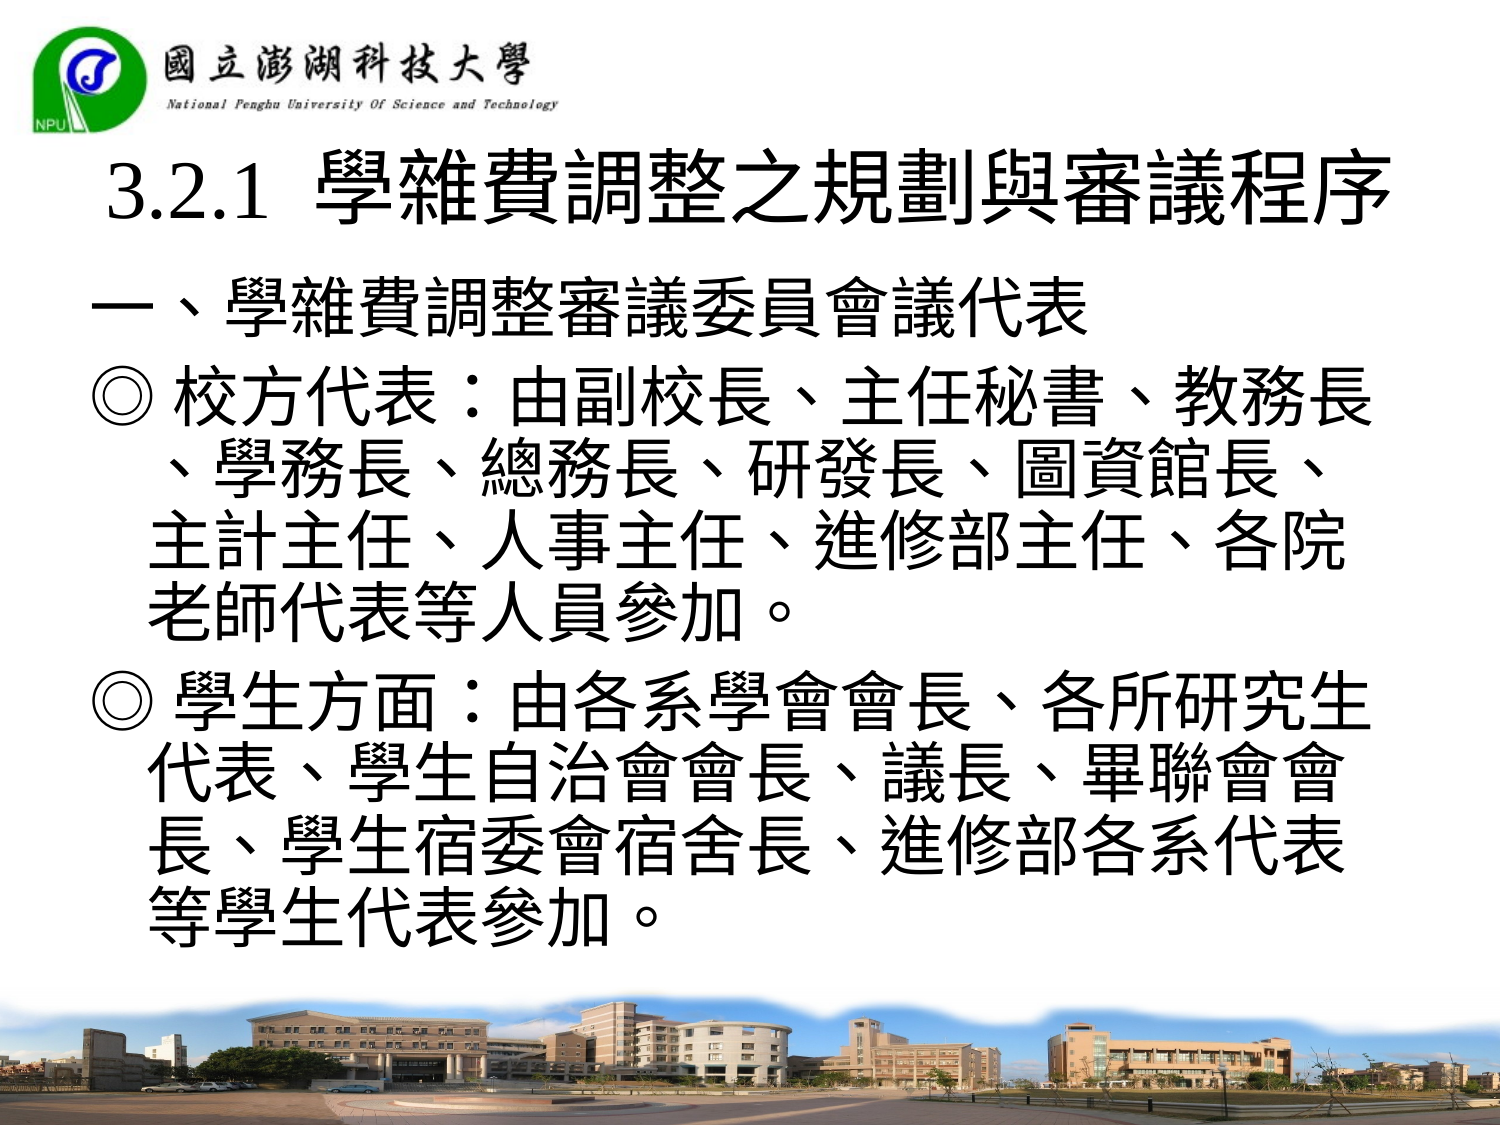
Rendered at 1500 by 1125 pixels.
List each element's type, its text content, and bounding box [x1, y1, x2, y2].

list 一、學雜費調整審議委員會議代表 ◎校方代表：由副校長、主任秘書、教務長、學務長、總務長、研發長、圖資館長、主計主任、人事主任、進修部主任、各院老師代表等人員參加。 ◎學生方面：由各系學會會長、各所研究生代表、學生自治會會長、議長、畢聯會會長、學生宿委會宿舍長、進修部各系代表等學生代表參加。 [75, 267, 1426, 1005]
picture [0, 0, 1500, 1125]
title 3.2.1 學雜費調整之規劃與審議程序 [75, 126, 1426, 244]
